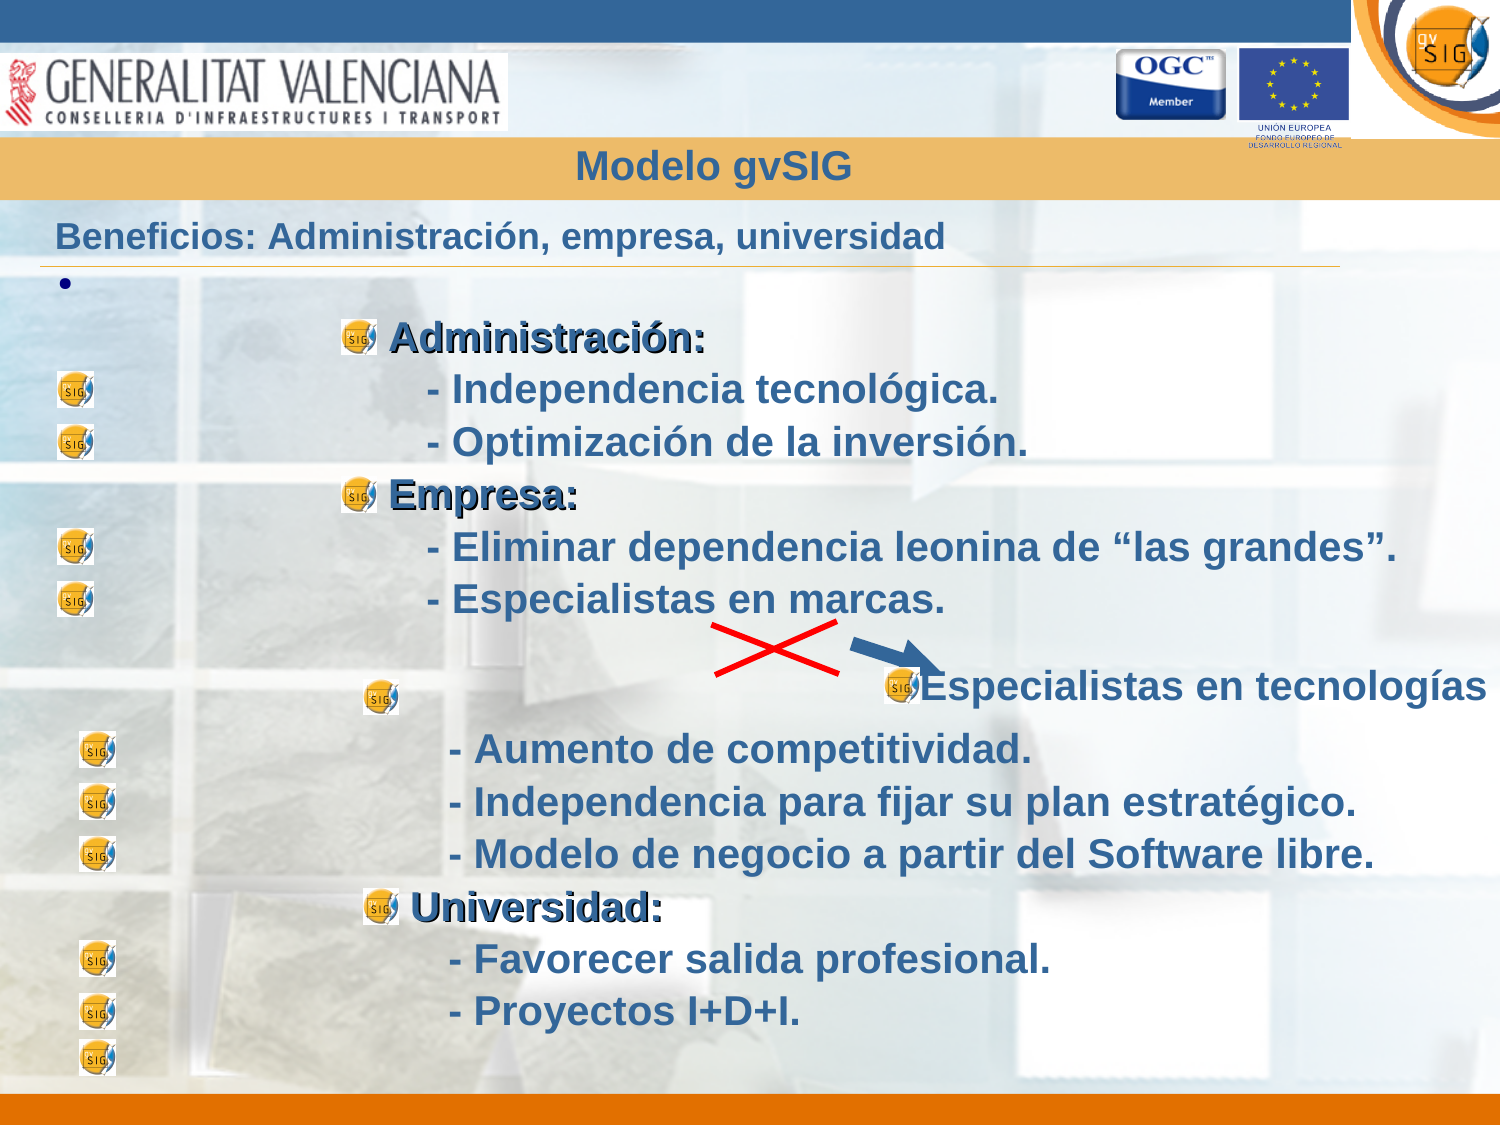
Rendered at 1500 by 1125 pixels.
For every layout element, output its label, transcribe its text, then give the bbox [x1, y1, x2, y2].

picture [79, 731, 116, 768]
picture [341, 476, 377, 513]
picture [57, 424, 94, 460]
picture [341, 319, 377, 355]
picture [79, 940, 116, 977]
picture [79, 993, 116, 1030]
picture [363, 679, 399, 715]
picture [79, 836, 116, 872]
picture [884, 667, 920, 704]
text_box - Aumento de competitividad. - Independencia para fijar su plan estratégico. - Modelo de negocio a partir del Software libre. Universidad: - Favorecer salida profesional. - Proyectos I+D+I. [65, 666, 1402, 1089]
picture [79, 1039, 116, 1076]
picture [57, 371, 94, 408]
picture [1116, 49, 1226, 120]
picture [0, 53, 508, 131]
picture [1237, 0, 1500, 139]
text_box Beneficios: Administración, empresa, universidad [40, 210, 1123, 275]
picture [79, 783, 116, 820]
text_box Especialistas en tecnologías [586, 655, 1500, 717]
picture [57, 581, 94, 617]
text_box Modelo gvSIG [0, 137, 1429, 207]
text_box Administración: - Independencia tecnológica. - Optimización de la inversión. Empresa: - Eliminar dependencia leonina de “las grandes”. - Especialistas en marcas. [43, 254, 1425, 630]
picture [363, 888, 399, 925]
picture [57, 528, 94, 565]
